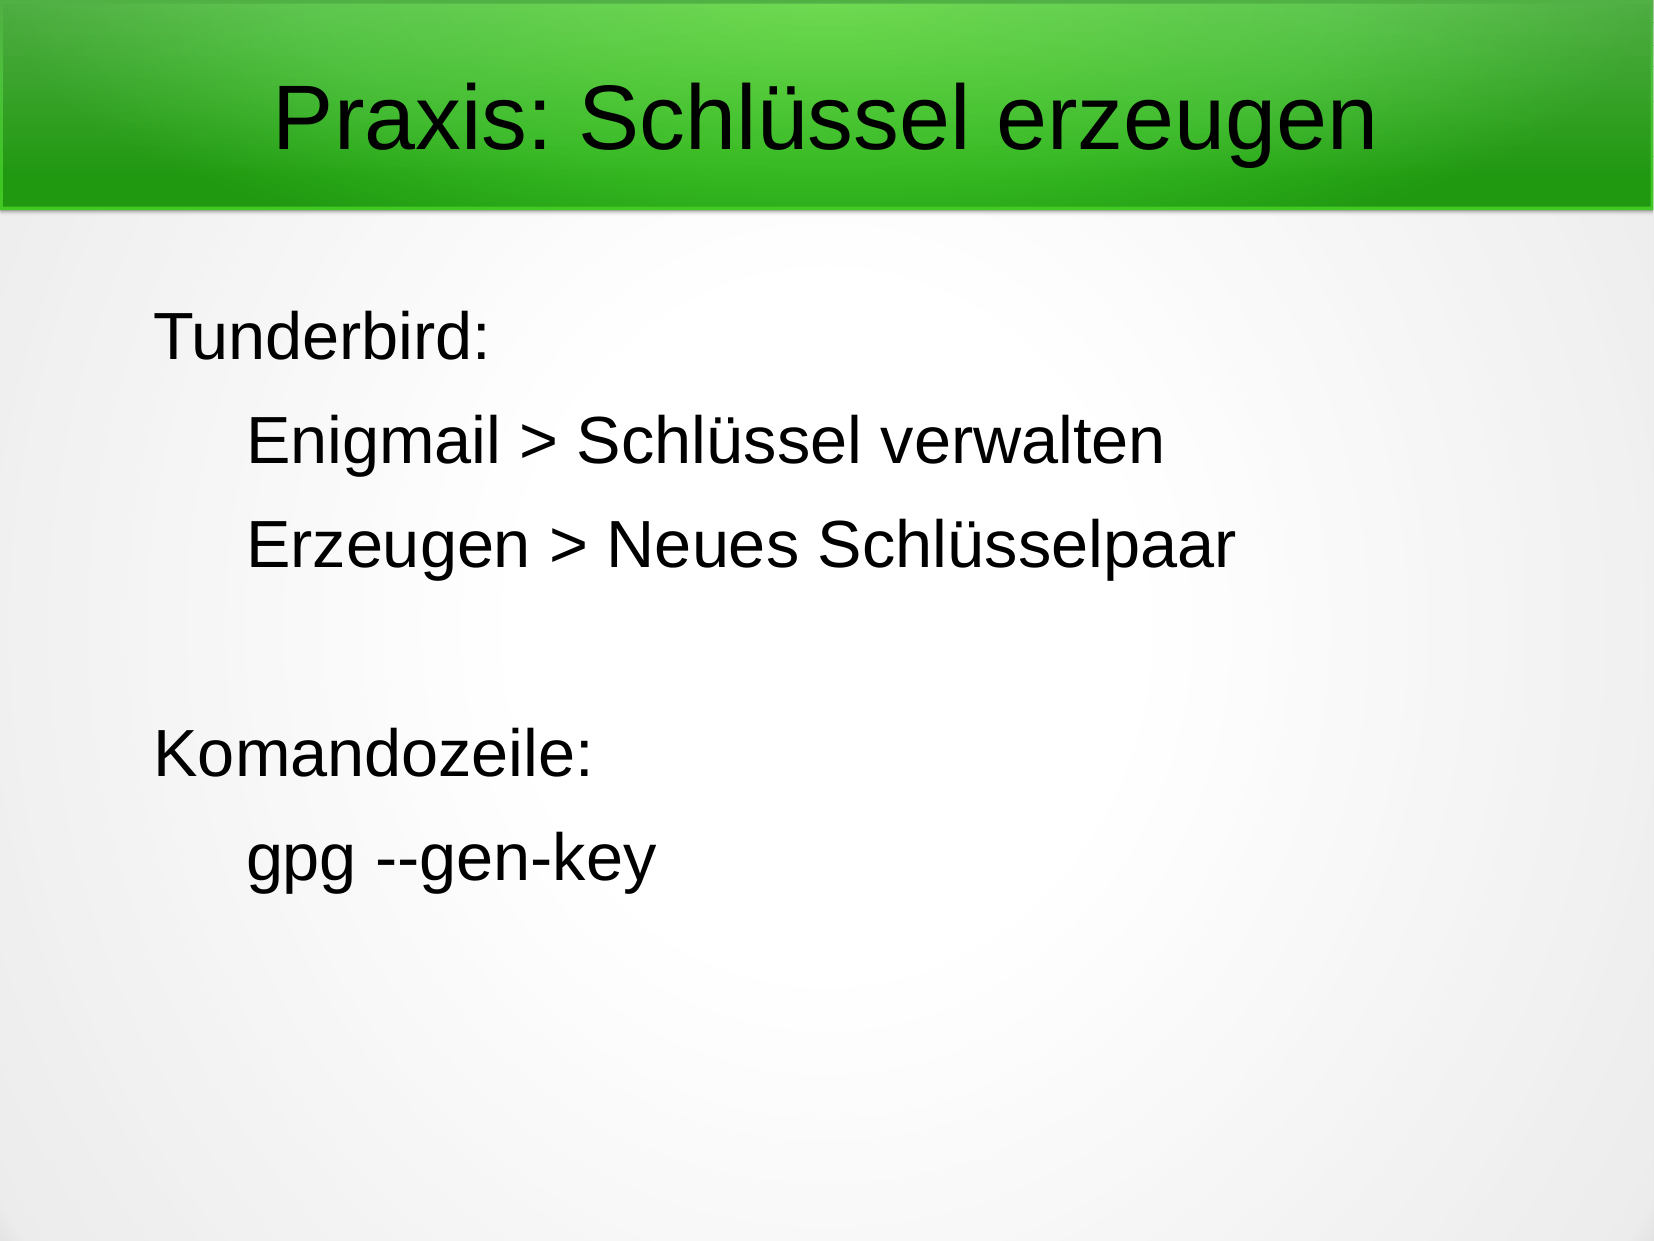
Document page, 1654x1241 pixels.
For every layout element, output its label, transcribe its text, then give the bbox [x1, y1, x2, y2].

list Tunderbird: Enigmail > Schlüssel verwalten Erzeugen > Neues Schlüsselpaar Komandozeile: gpg --gen-key [82, 299, 1571, 1217]
title Praxis: Schlüssel erzeugen [82, 47, 1571, 189]
